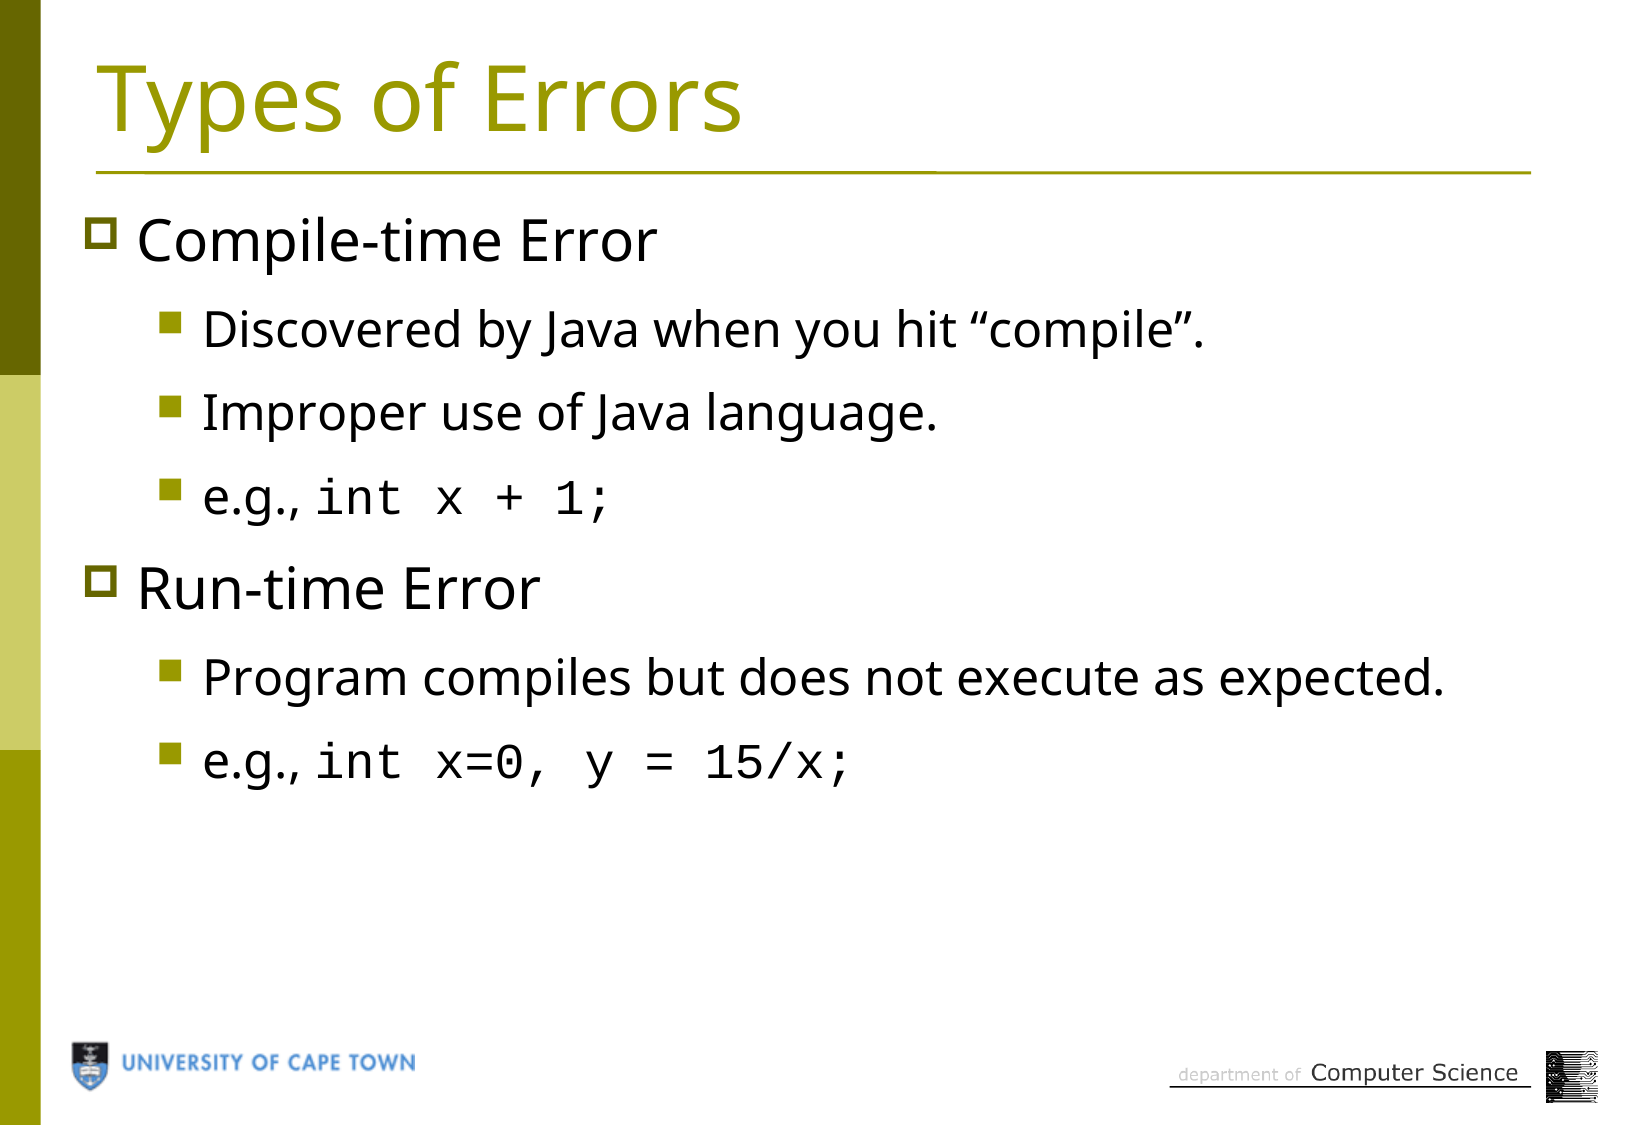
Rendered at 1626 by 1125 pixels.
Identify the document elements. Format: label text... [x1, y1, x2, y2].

picture [61, 1024, 415, 1103]
picture [1546, 1051, 1598, 1103]
list Compile-time Error Discovered by Java when you hit “compile”. Improper use of Java language. e.g., int x + 1; Run-time Error Program compiles but does not execute as expected. e.g., int x=0, y = 15/x; [81, 196, 1543, 991]
title Types of Errors [81, 21, 1543, 180]
picture [1169, 1043, 1532, 1091]
